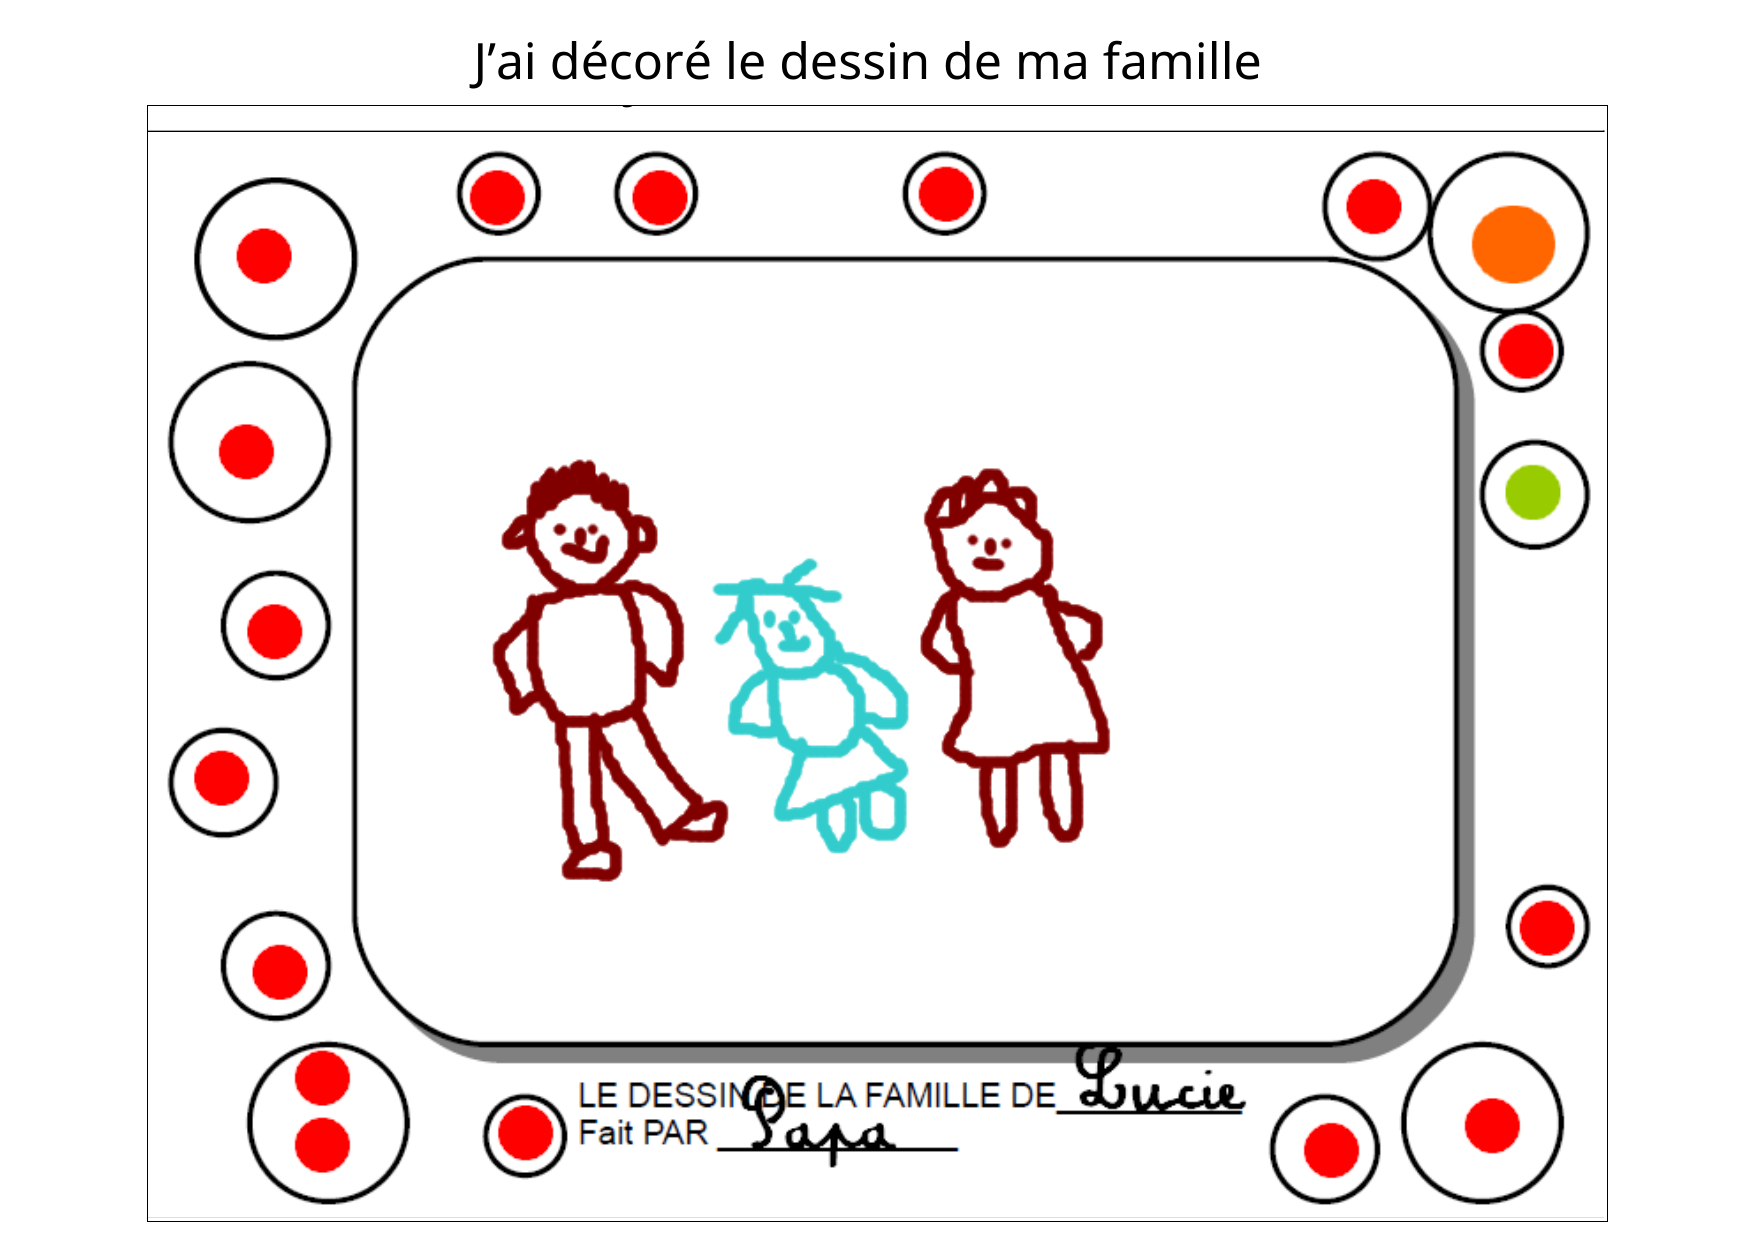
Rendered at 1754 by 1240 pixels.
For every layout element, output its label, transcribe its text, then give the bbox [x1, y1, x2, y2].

picture [147, 106, 1607, 1221]
text_box J’ai décoré le dessin de ma famille [389, 23, 1347, 83]
